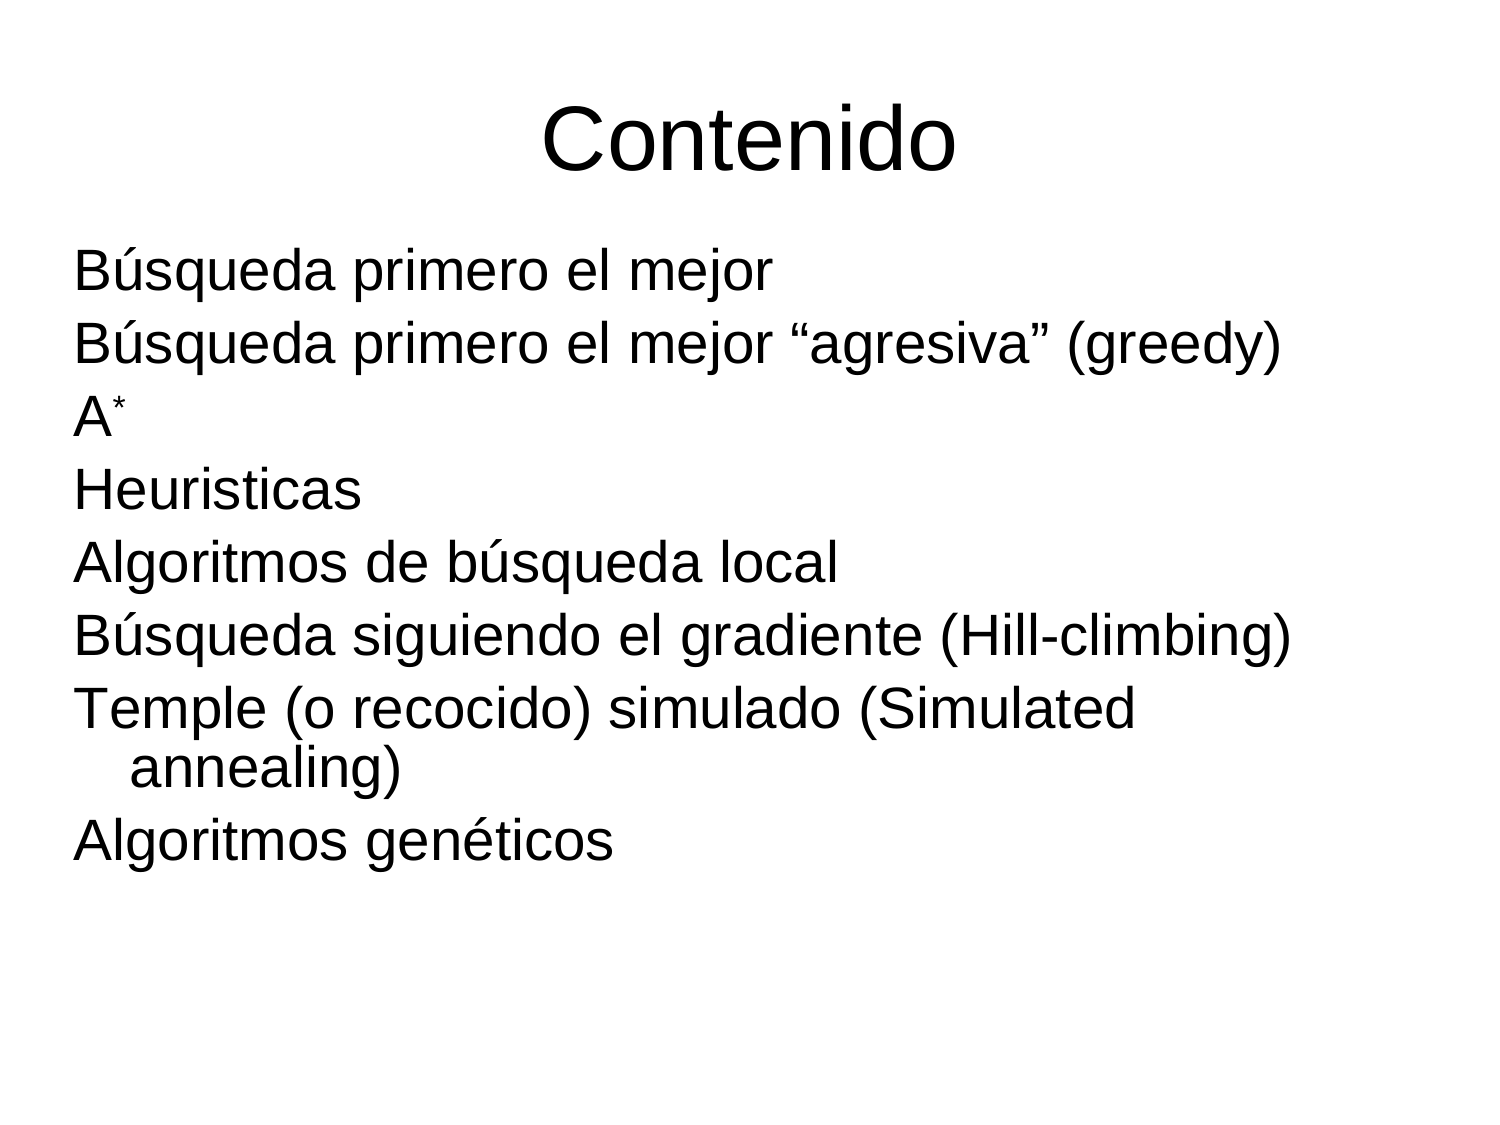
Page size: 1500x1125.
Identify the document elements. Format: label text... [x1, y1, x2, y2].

list Búsqueda primero el mejor Búsqueda primero el mejor “agresiva” (greedy) A* Heuristicas Algoritmos de búsqueda local Búsqueda siguiendo el gradiente (Hill-climbing) Temple (o recocido) simulado (Simulated annealing) Algoritmos genéticos [59, 236, 1410, 1031]
title Contenido [75, 45, 1426, 233]
